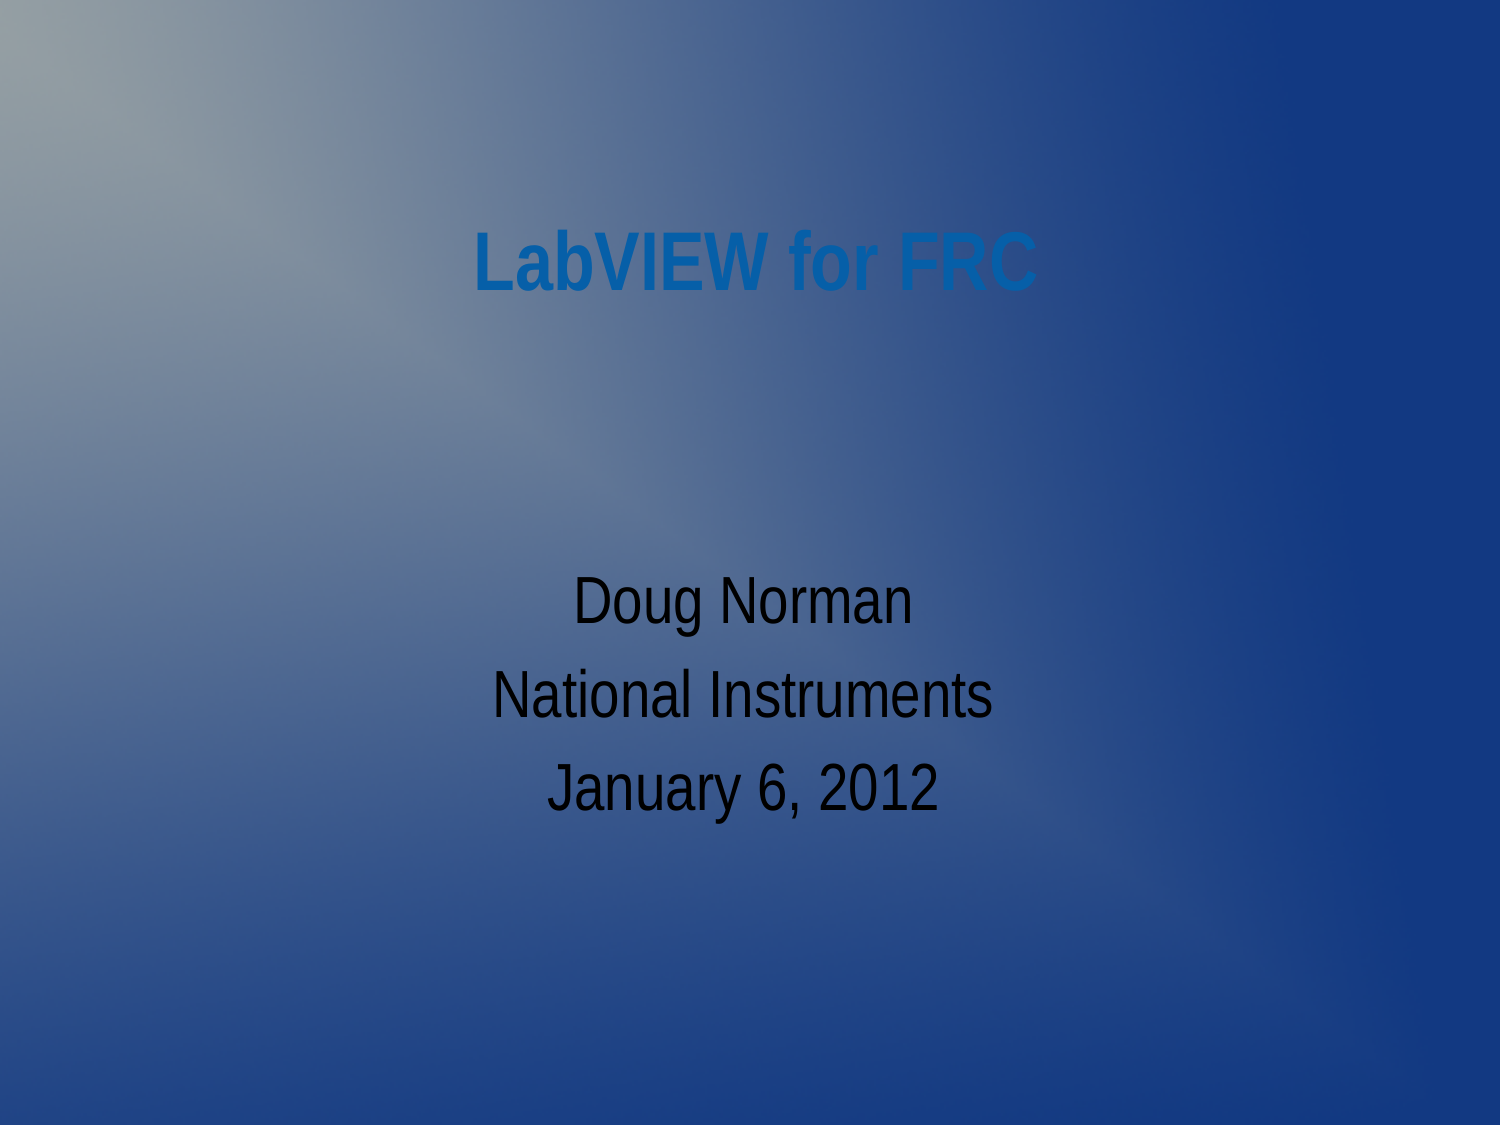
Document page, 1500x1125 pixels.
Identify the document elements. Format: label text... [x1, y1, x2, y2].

title LabVIEW for FRC [62, 200, 1450, 525]
picture [0, 0, 1500, 1125]
list Doug Norman National Instruments January 6, 2012 [50, 549, 1438, 963]
